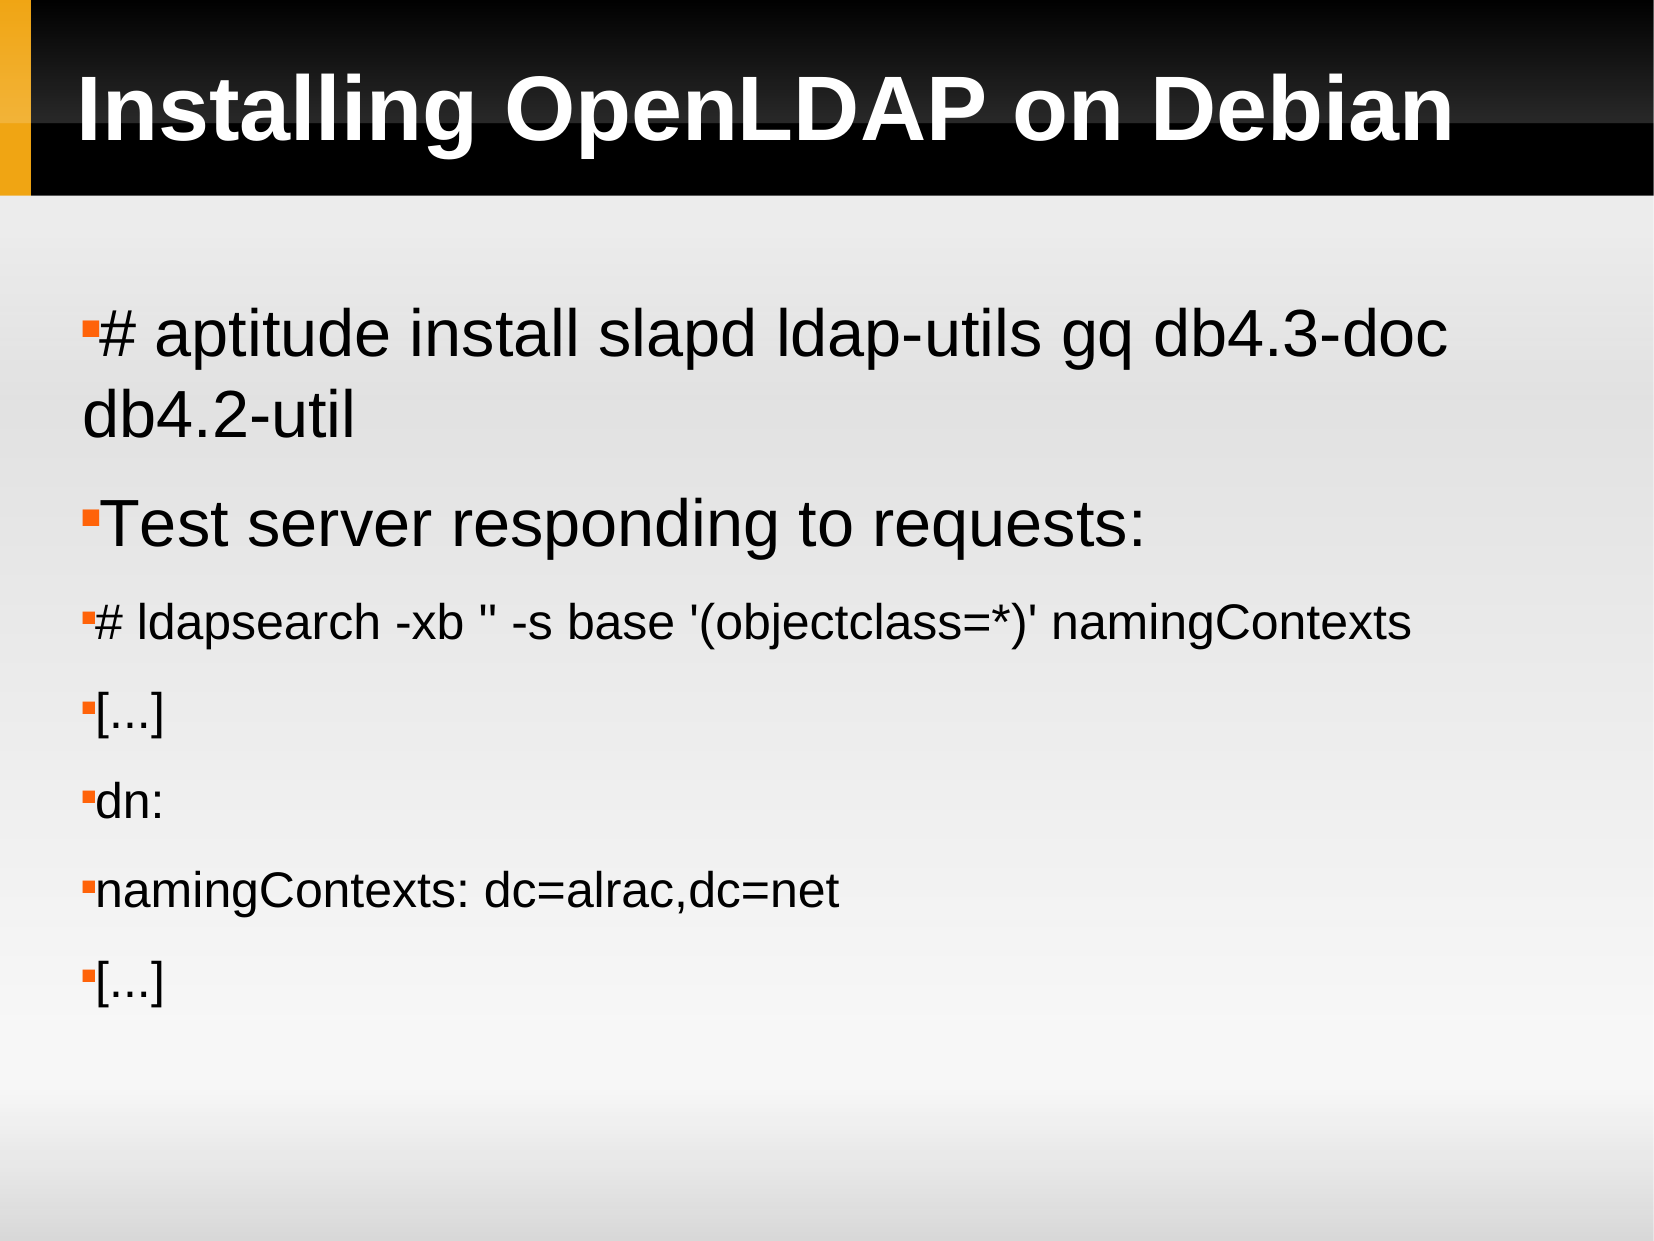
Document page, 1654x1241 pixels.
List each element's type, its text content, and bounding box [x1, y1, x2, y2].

title Installing OpenLDAP on Debian [76, 7, 1565, 200]
list # aptitude install slapd ldap-utils gq db4.3-doc db4.2-util Test server responding to requests: # ldapsearch -xb '' -s base '(objectclass=*)' namingContexts [...] dn: namingContexts: dc=alrac,dc=net [...] [82, 290, 1571, 1094]
